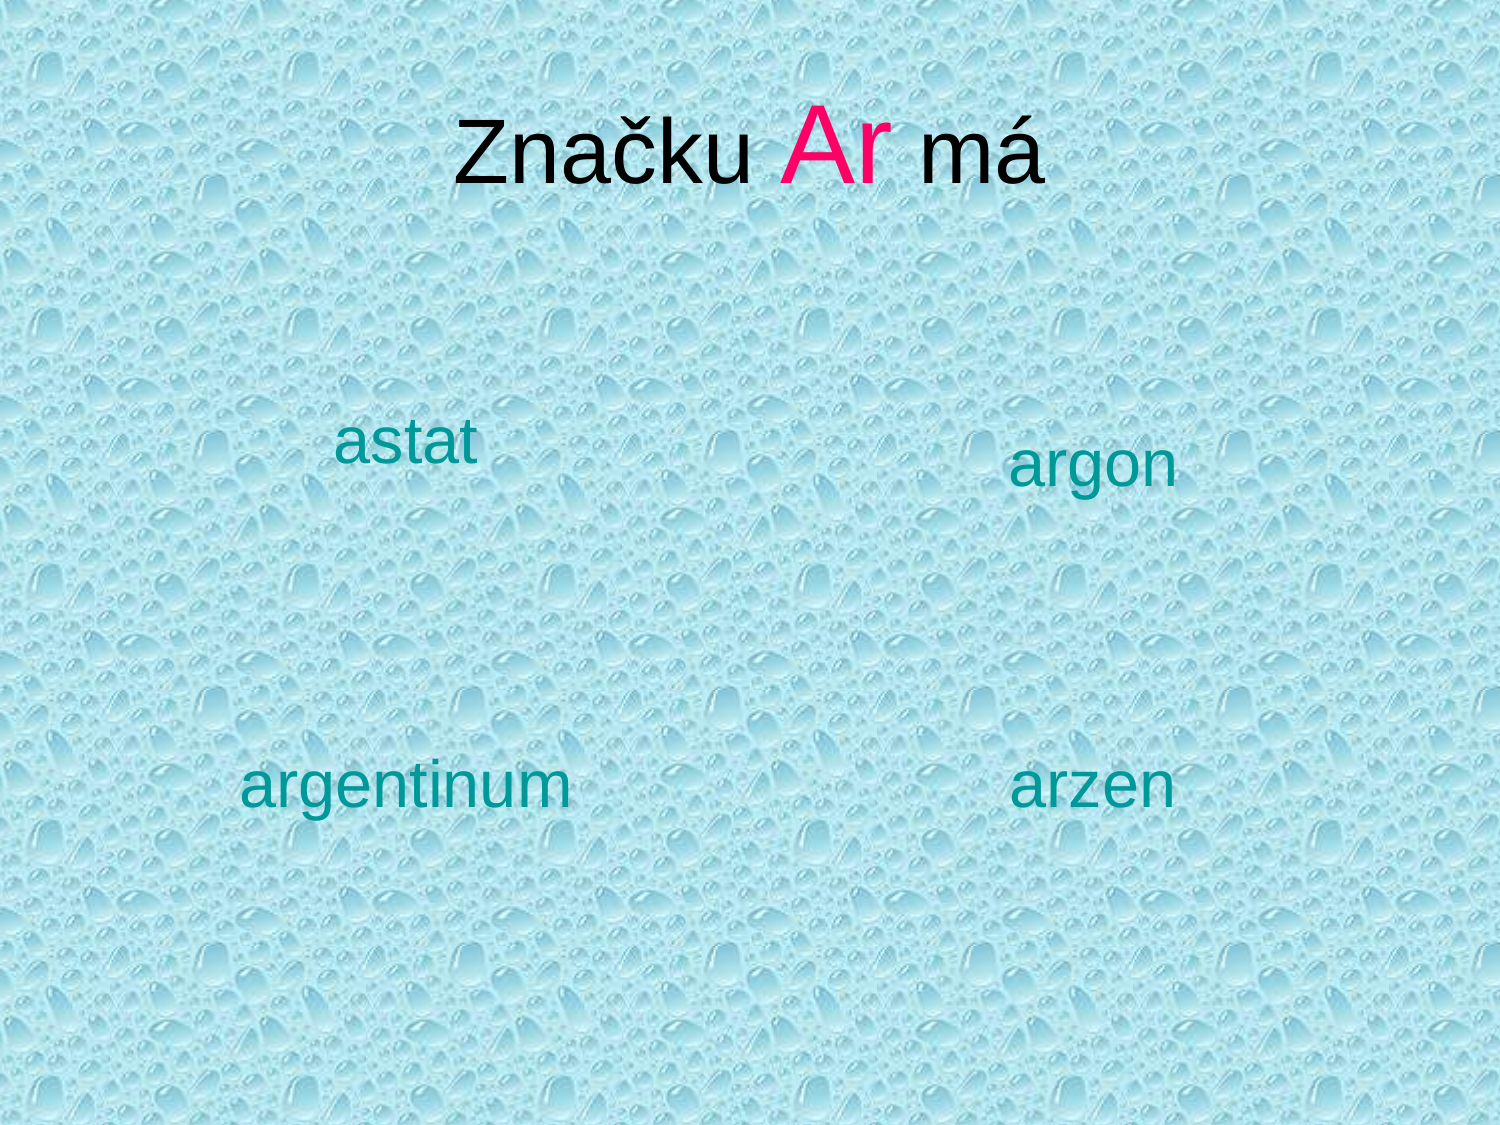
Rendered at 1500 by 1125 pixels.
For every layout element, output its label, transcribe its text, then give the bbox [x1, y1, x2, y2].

table_header arzen [763, 646, 1423, 1005]
table_header astat [75, 262, 737, 621]
table_header argon [763, 262, 1425, 621]
picture [0, 0, 1500, 1125]
title Značku Ar má [75, 45, 1426, 233]
table_header argentinum [75, 646, 737, 1005]
